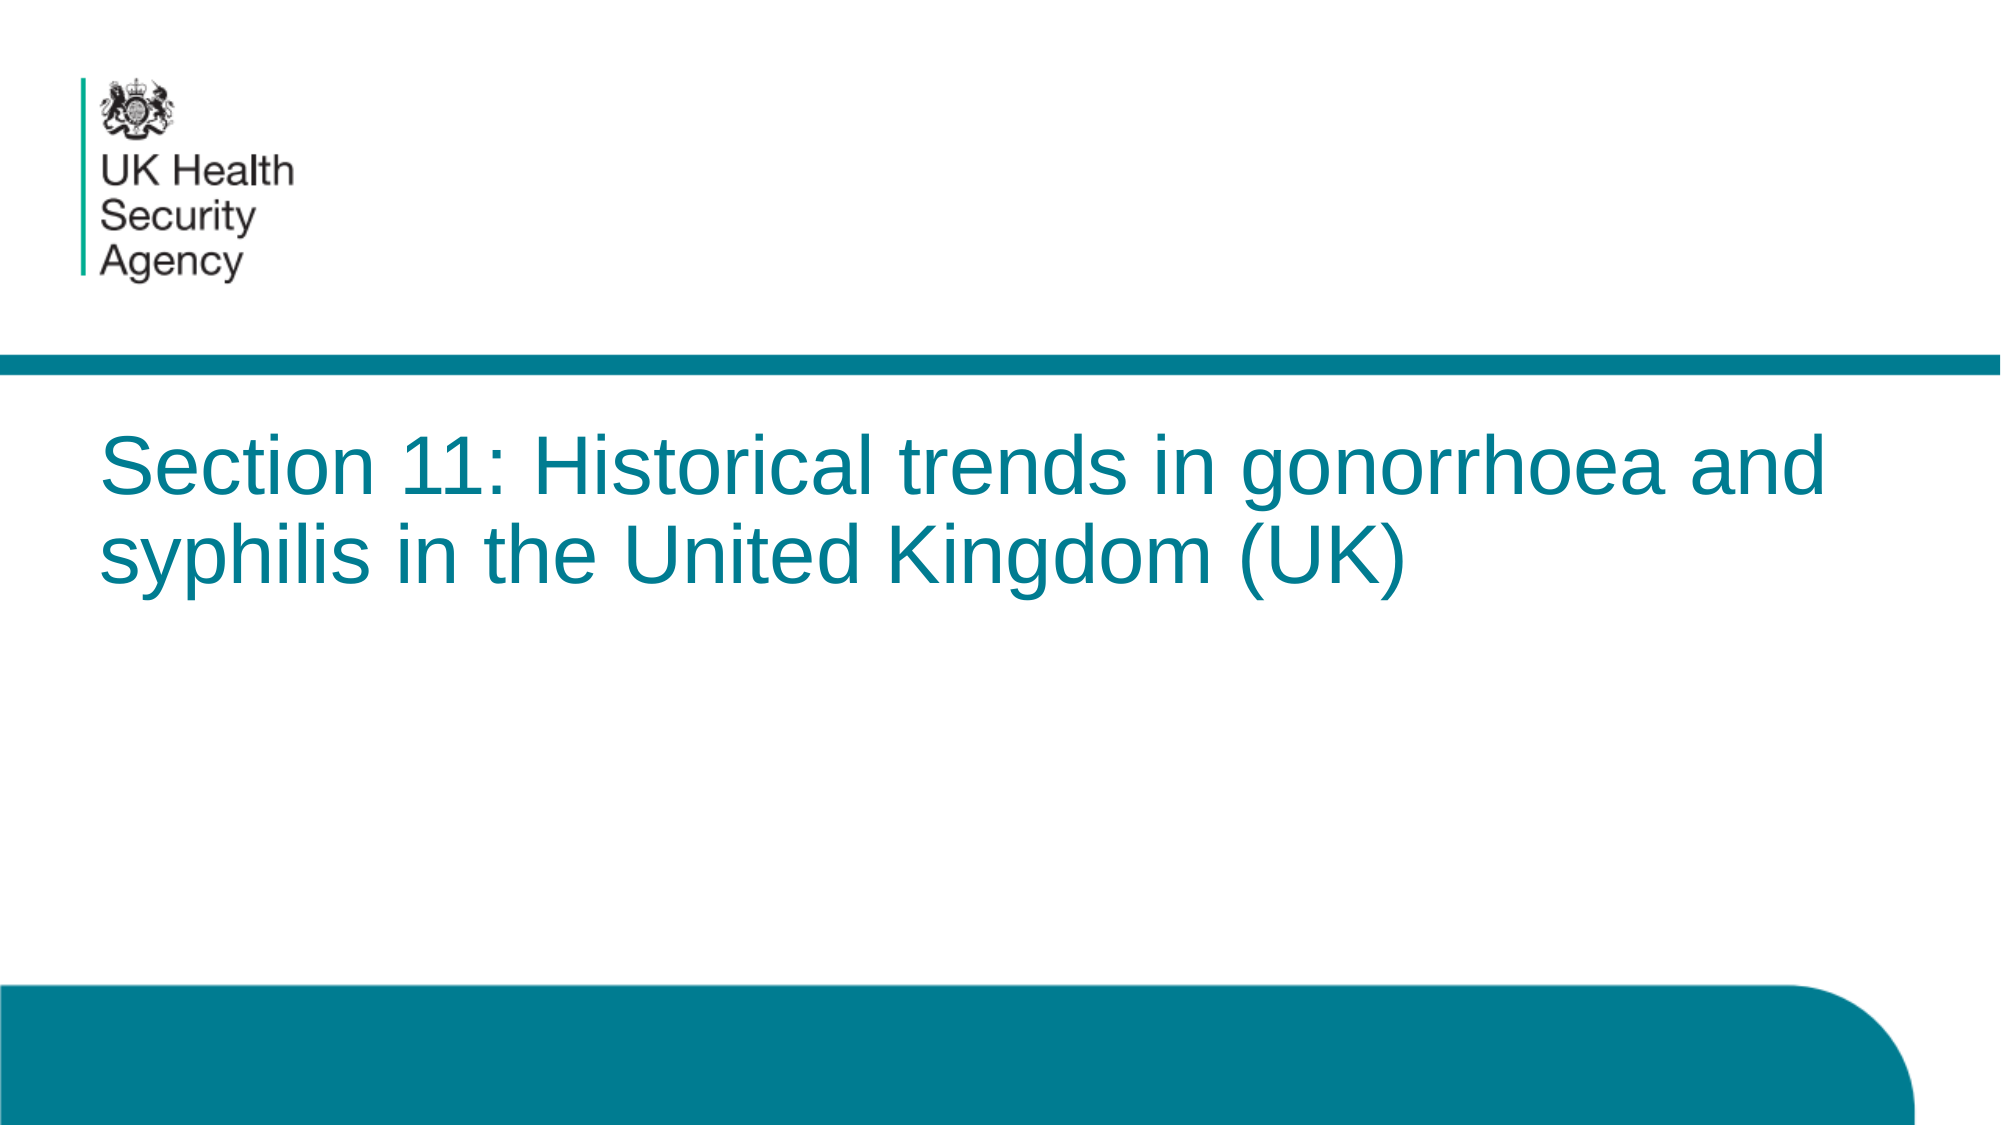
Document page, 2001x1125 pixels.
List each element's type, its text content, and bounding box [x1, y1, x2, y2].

title Section 11: Historical trends in gonorrhoea and syphilis in the United Kingdom (UK) [84, 414, 1917, 807]
